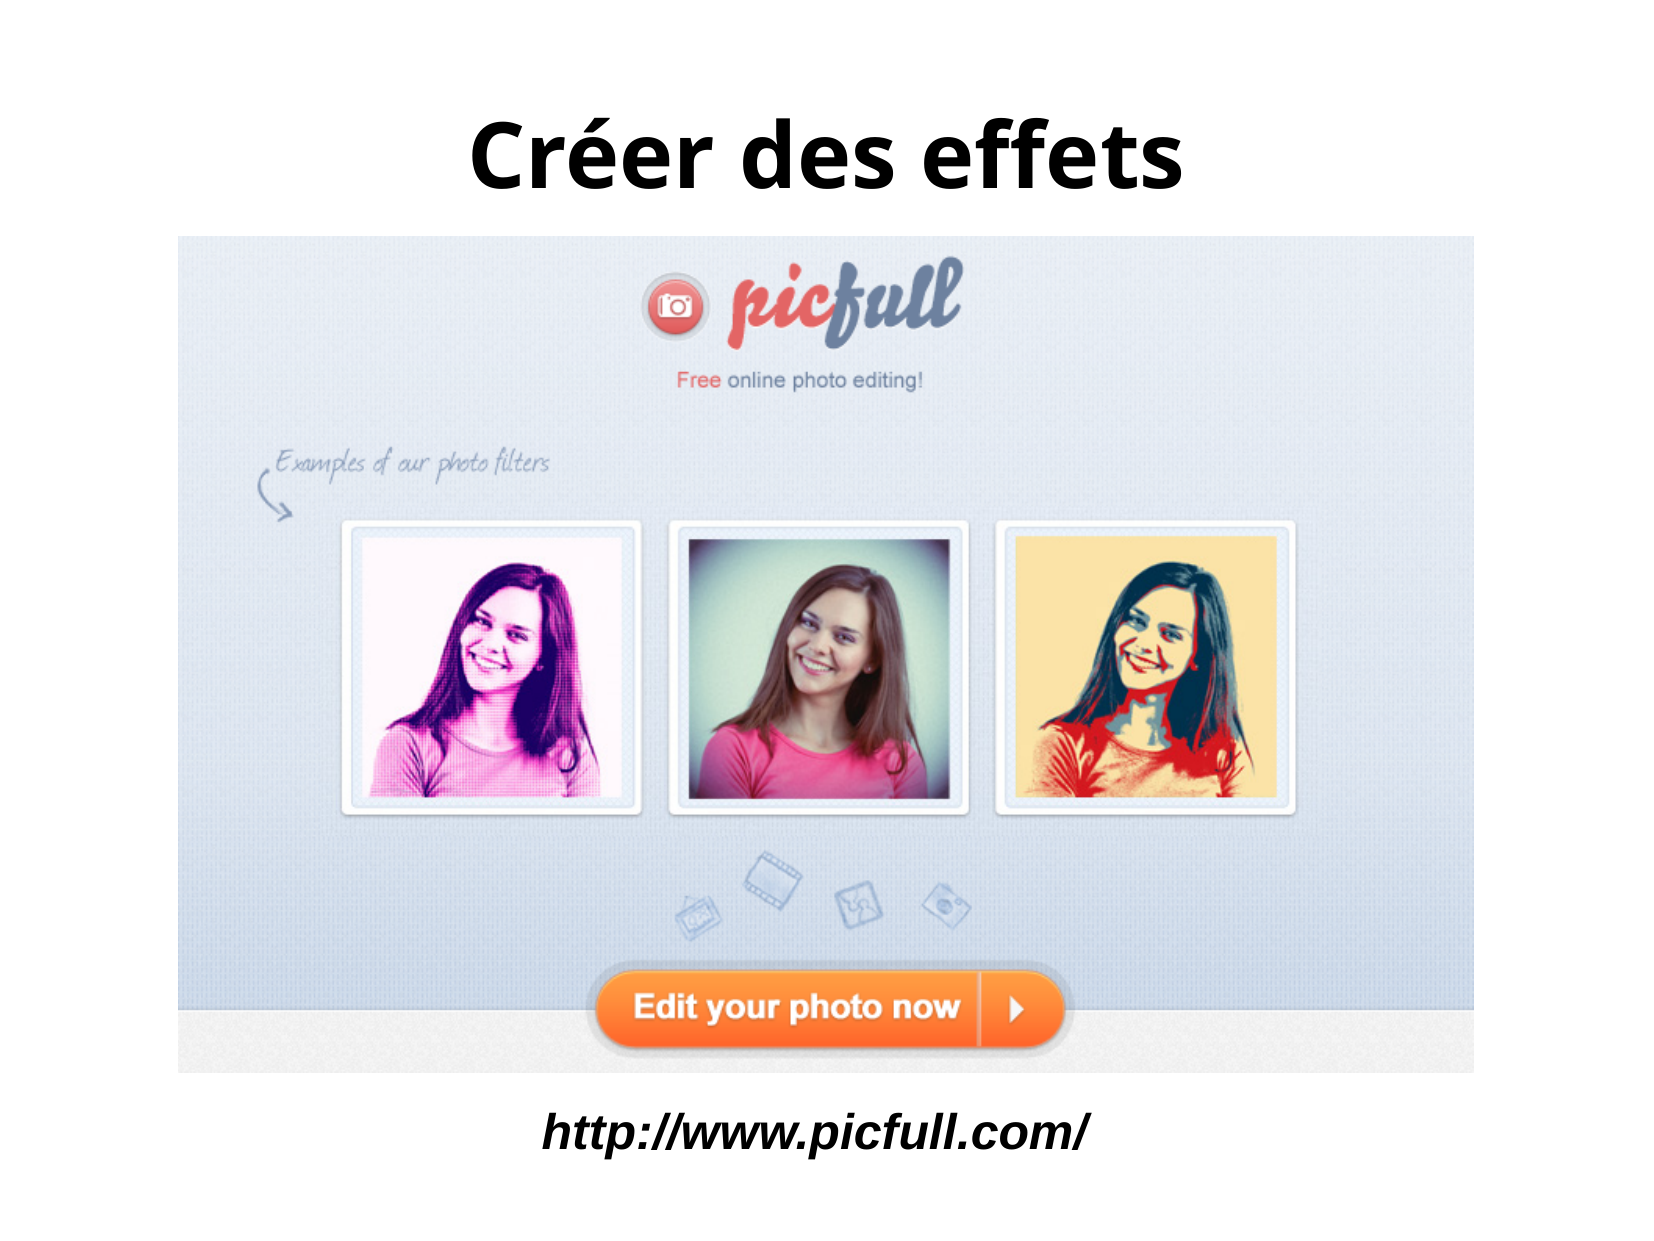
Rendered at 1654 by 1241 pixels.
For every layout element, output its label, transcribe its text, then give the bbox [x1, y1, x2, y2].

title Créer des effets [82, 49, 1571, 257]
text_box http://www.picfull.com/ [118, 1097, 1512, 1170]
picture [178, 236, 1474, 1073]
